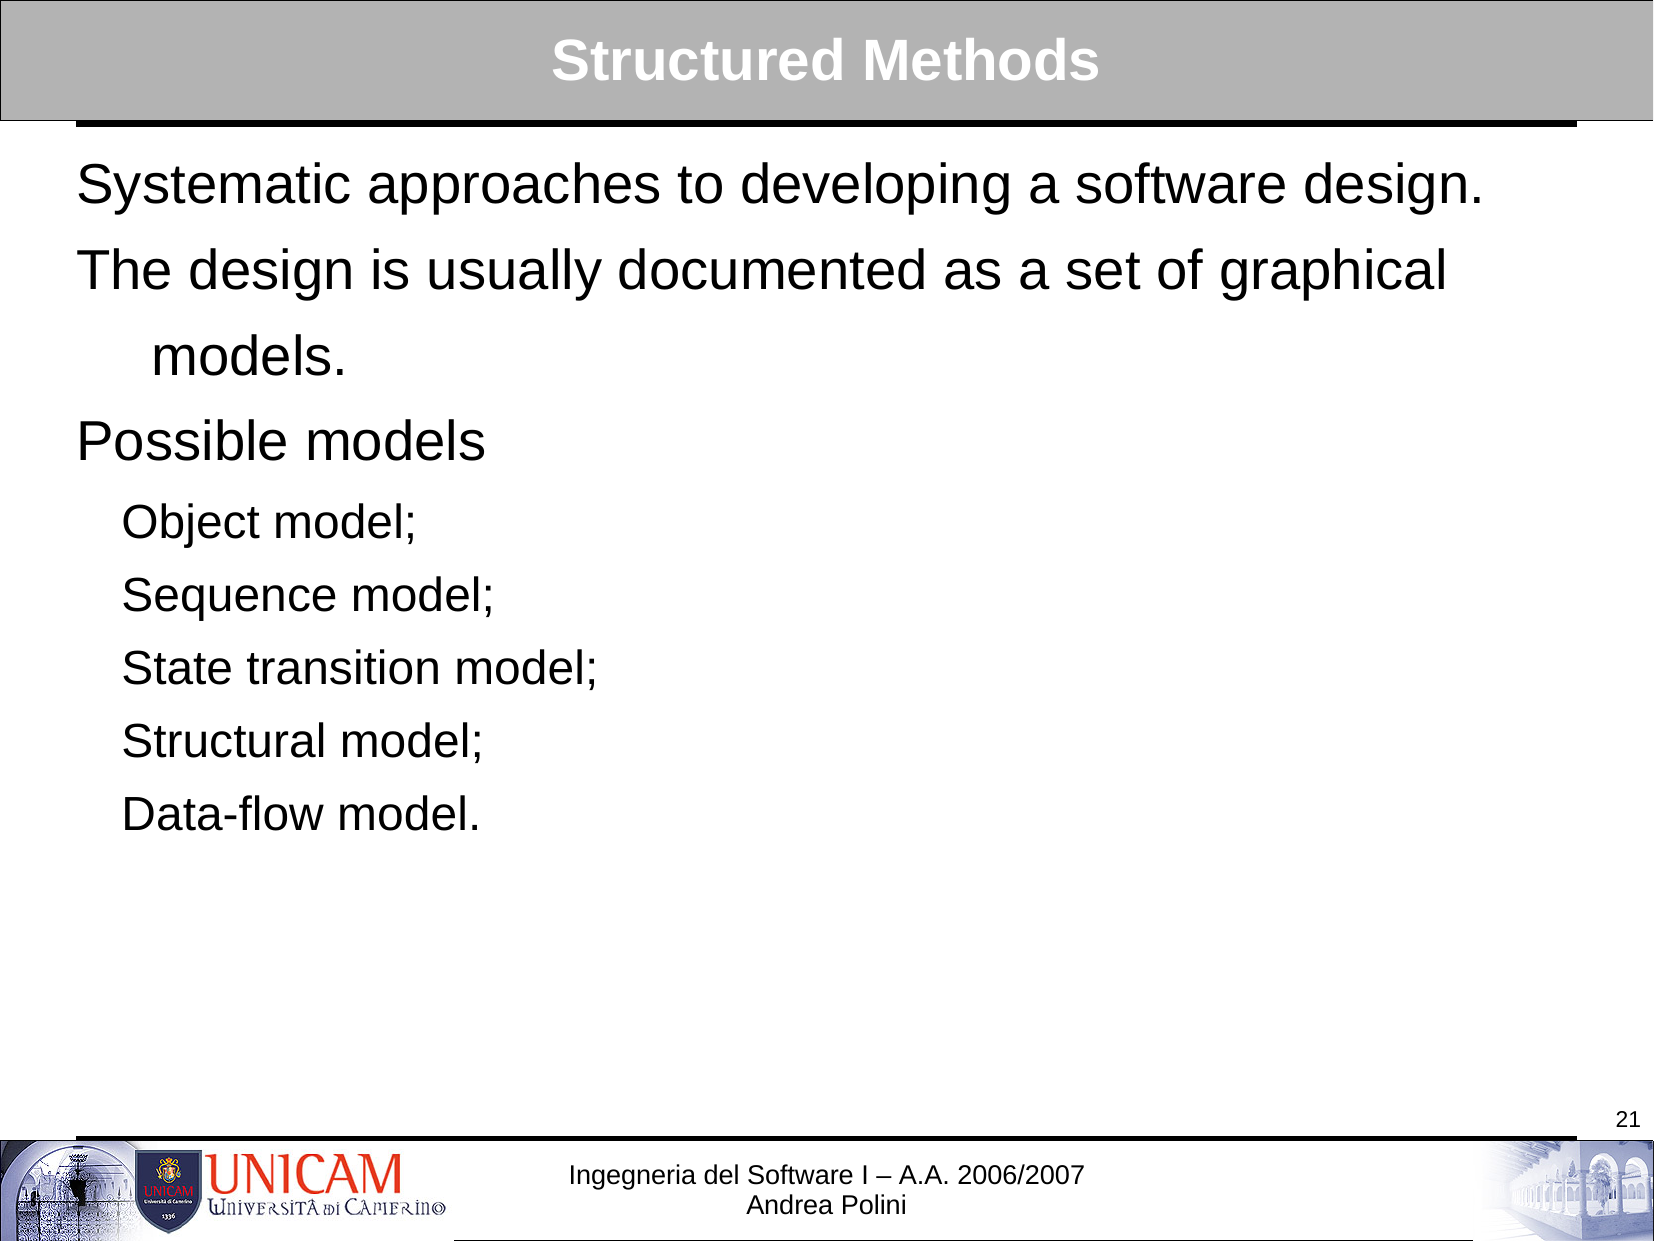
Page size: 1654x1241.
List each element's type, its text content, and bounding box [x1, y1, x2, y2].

list Systematic approaches to developing a software design. The design is usually documented as a set of graphical models. Possible models Object model; Sequence model; State transition model; Structural model; Data-flow model. [76, 152, 1577, 1030]
picture [1473, 1141, 1654, 1241]
picture [0, 1141, 454, 1241]
title Structured Methods [0, 0, 1653, 121]
